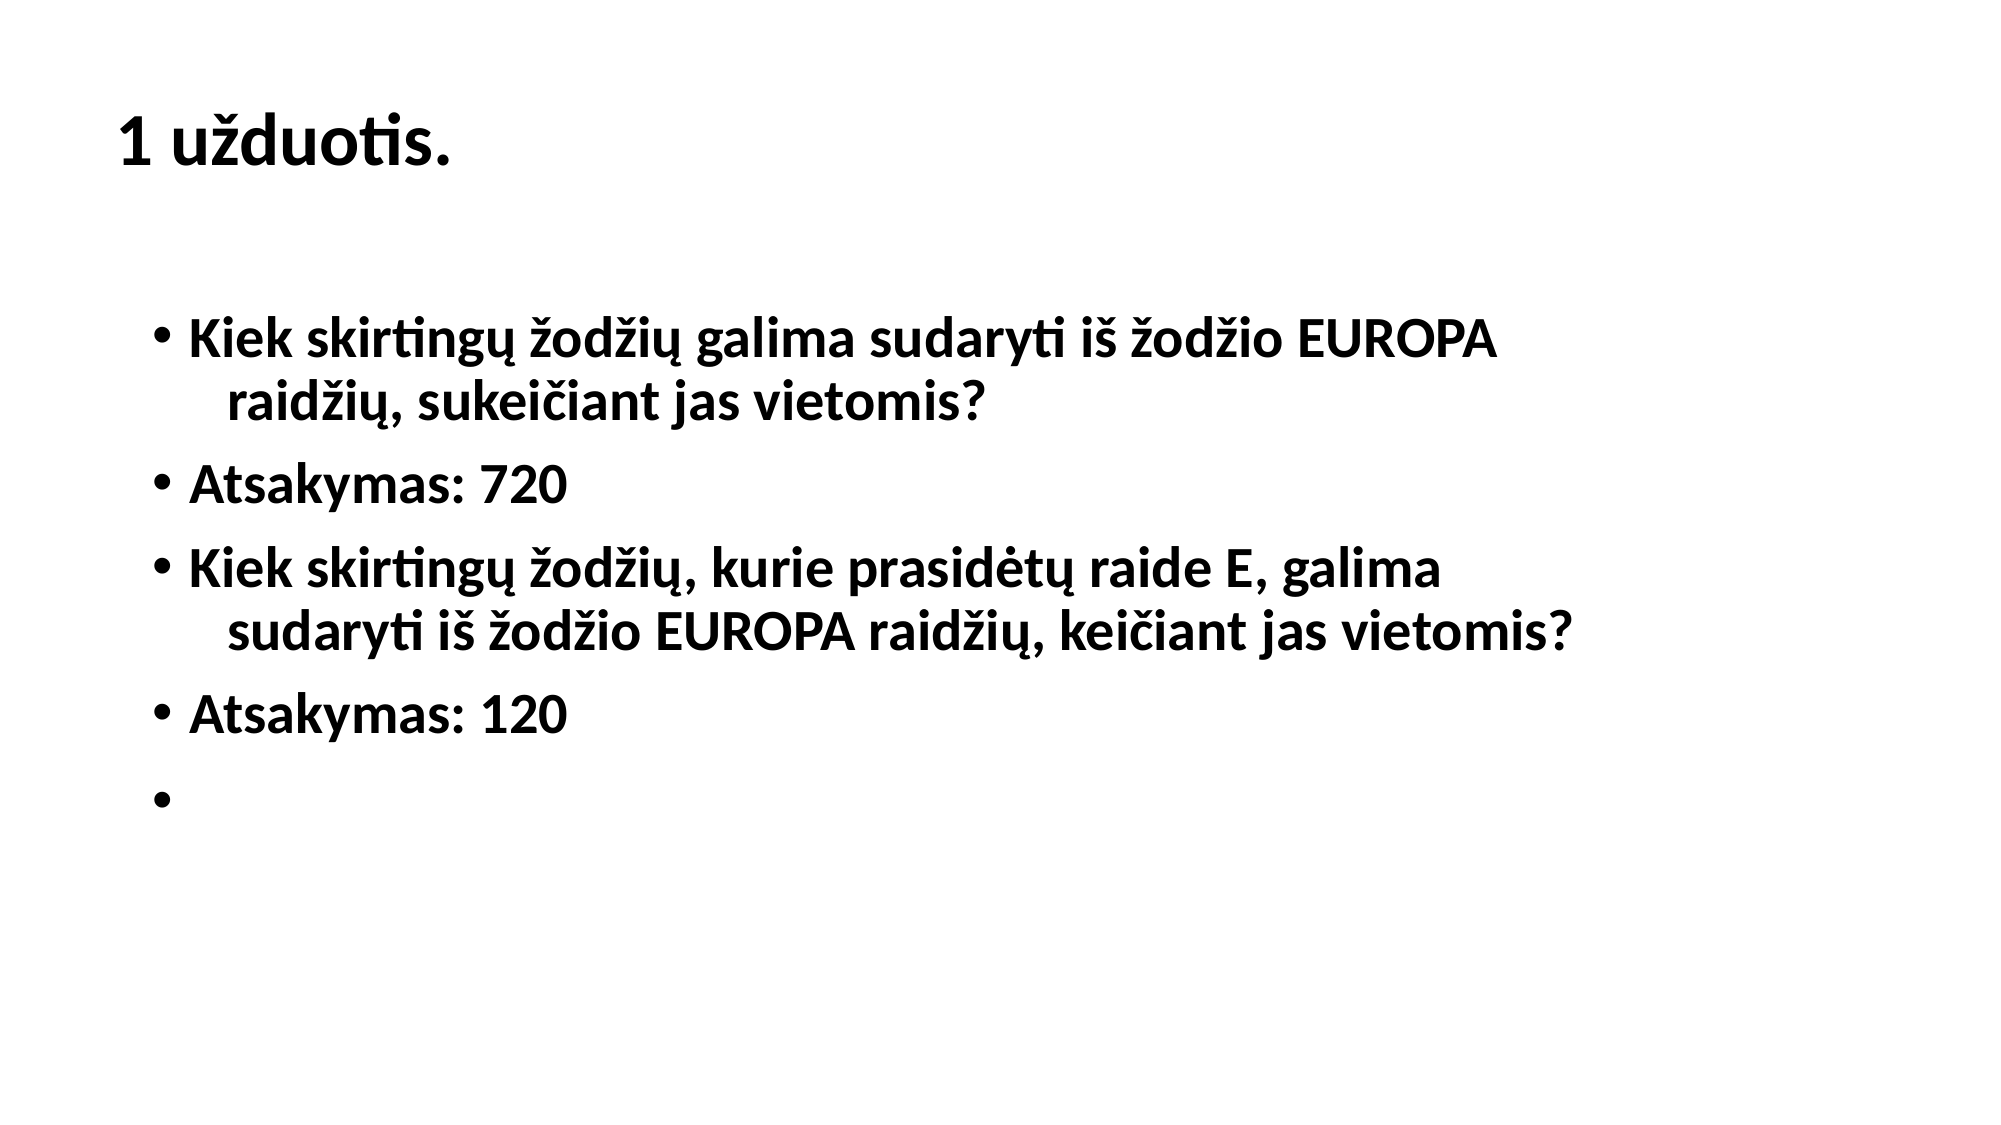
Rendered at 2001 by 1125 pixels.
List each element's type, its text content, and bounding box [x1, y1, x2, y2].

title 1 užduotis. [100, 32, 1826, 251]
list Kiek skirtingų žodžių galima sudaryti iš žodžio EUROPA raidžių, sukeičiant jas vietomis? Atsakymas: 720 Kiek skirtingų žodžių, kurie prasidėtų raide E, galima sudaryti iš žodžio EUROPA raidžių, keičiant jas vietomis? Atsakymas: 120 [137, 299, 1592, 1059]
